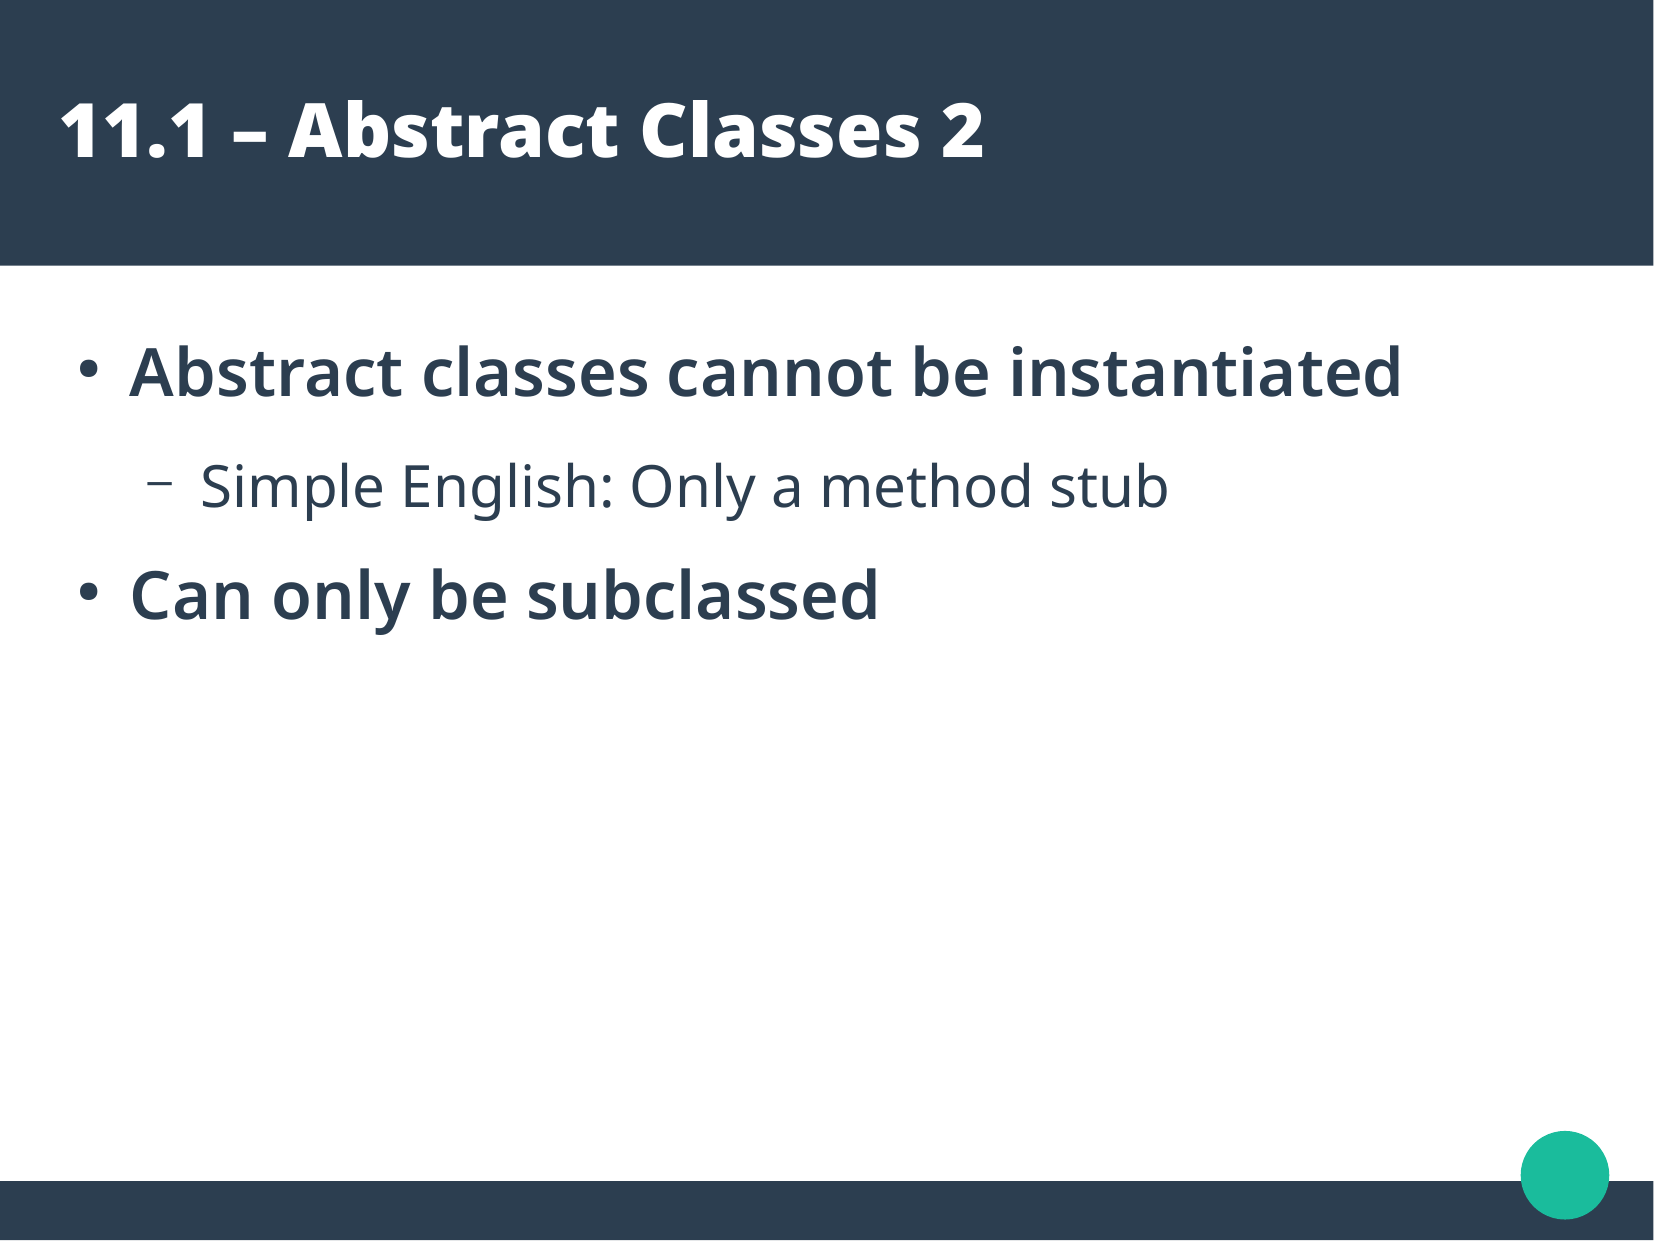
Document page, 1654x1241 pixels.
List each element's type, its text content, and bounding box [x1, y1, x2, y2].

title 11.1 – Abstract Classes 2 [59, 49, 1595, 207]
list Abstract classes cannot be instantiated Simple English: Only a method stub Can only be subclassed [59, 324, 1595, 1152]
